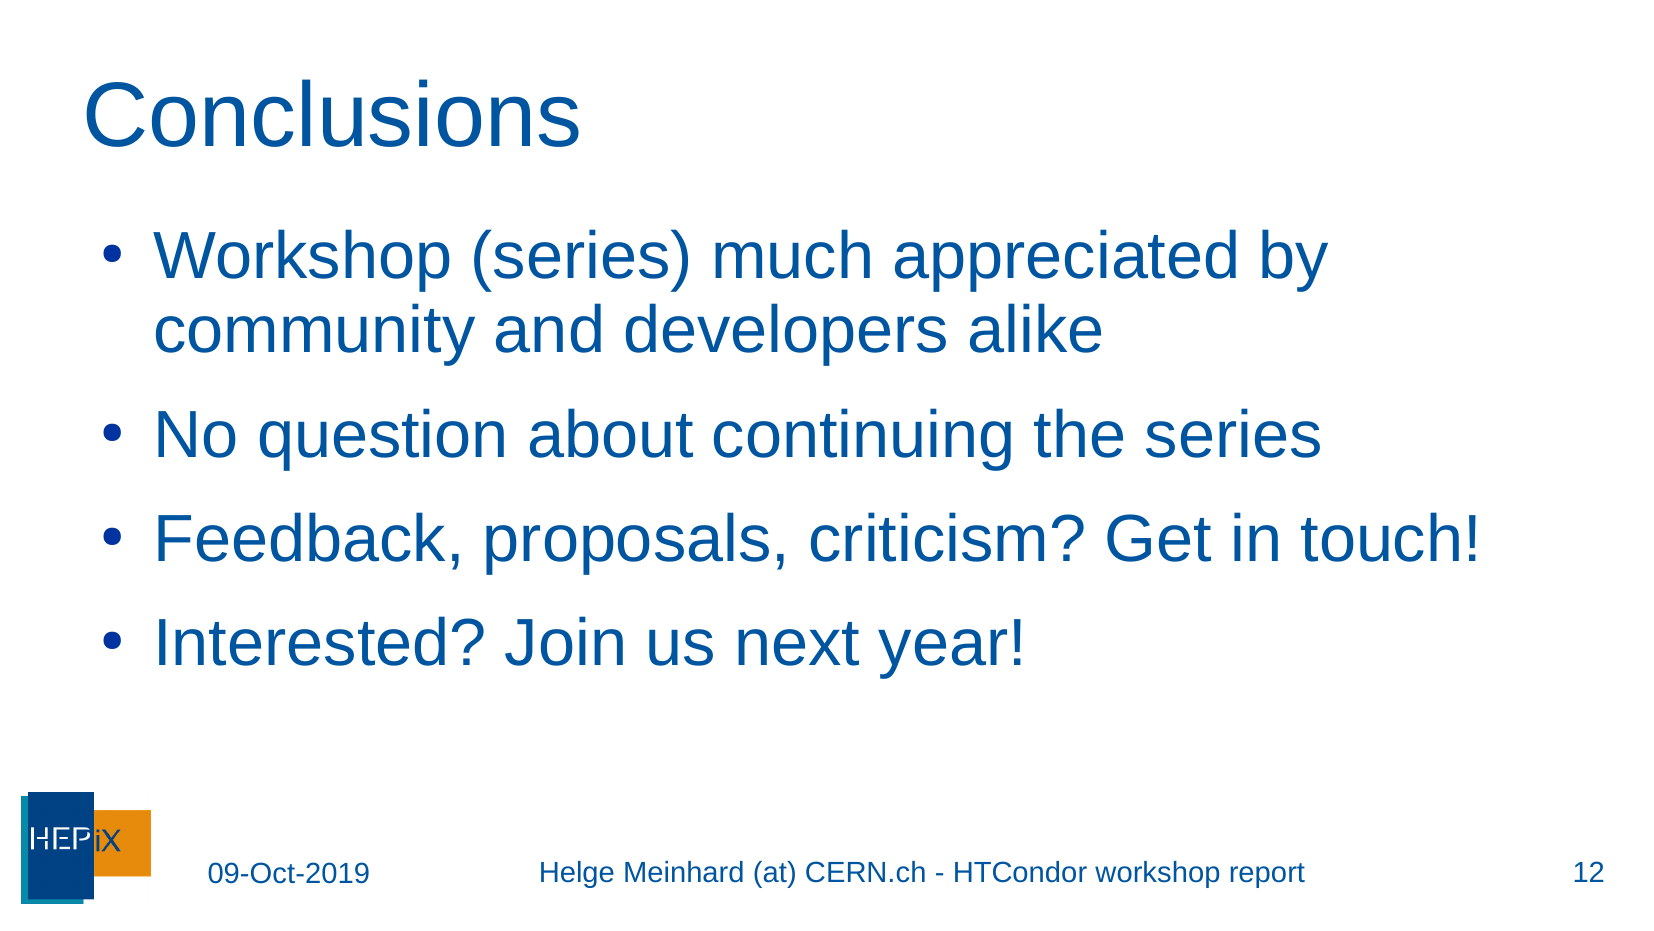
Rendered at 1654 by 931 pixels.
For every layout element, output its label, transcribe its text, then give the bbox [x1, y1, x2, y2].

list Workshop (series) much appreciated by community and developers alike No question about continuing the series Feedback, proposals, criticism? Get in touch! Interested? Join us next year! [82, 217, 1571, 757]
picture [21, 792, 151, 904]
title Conclusions [82, 37, 1571, 193]
